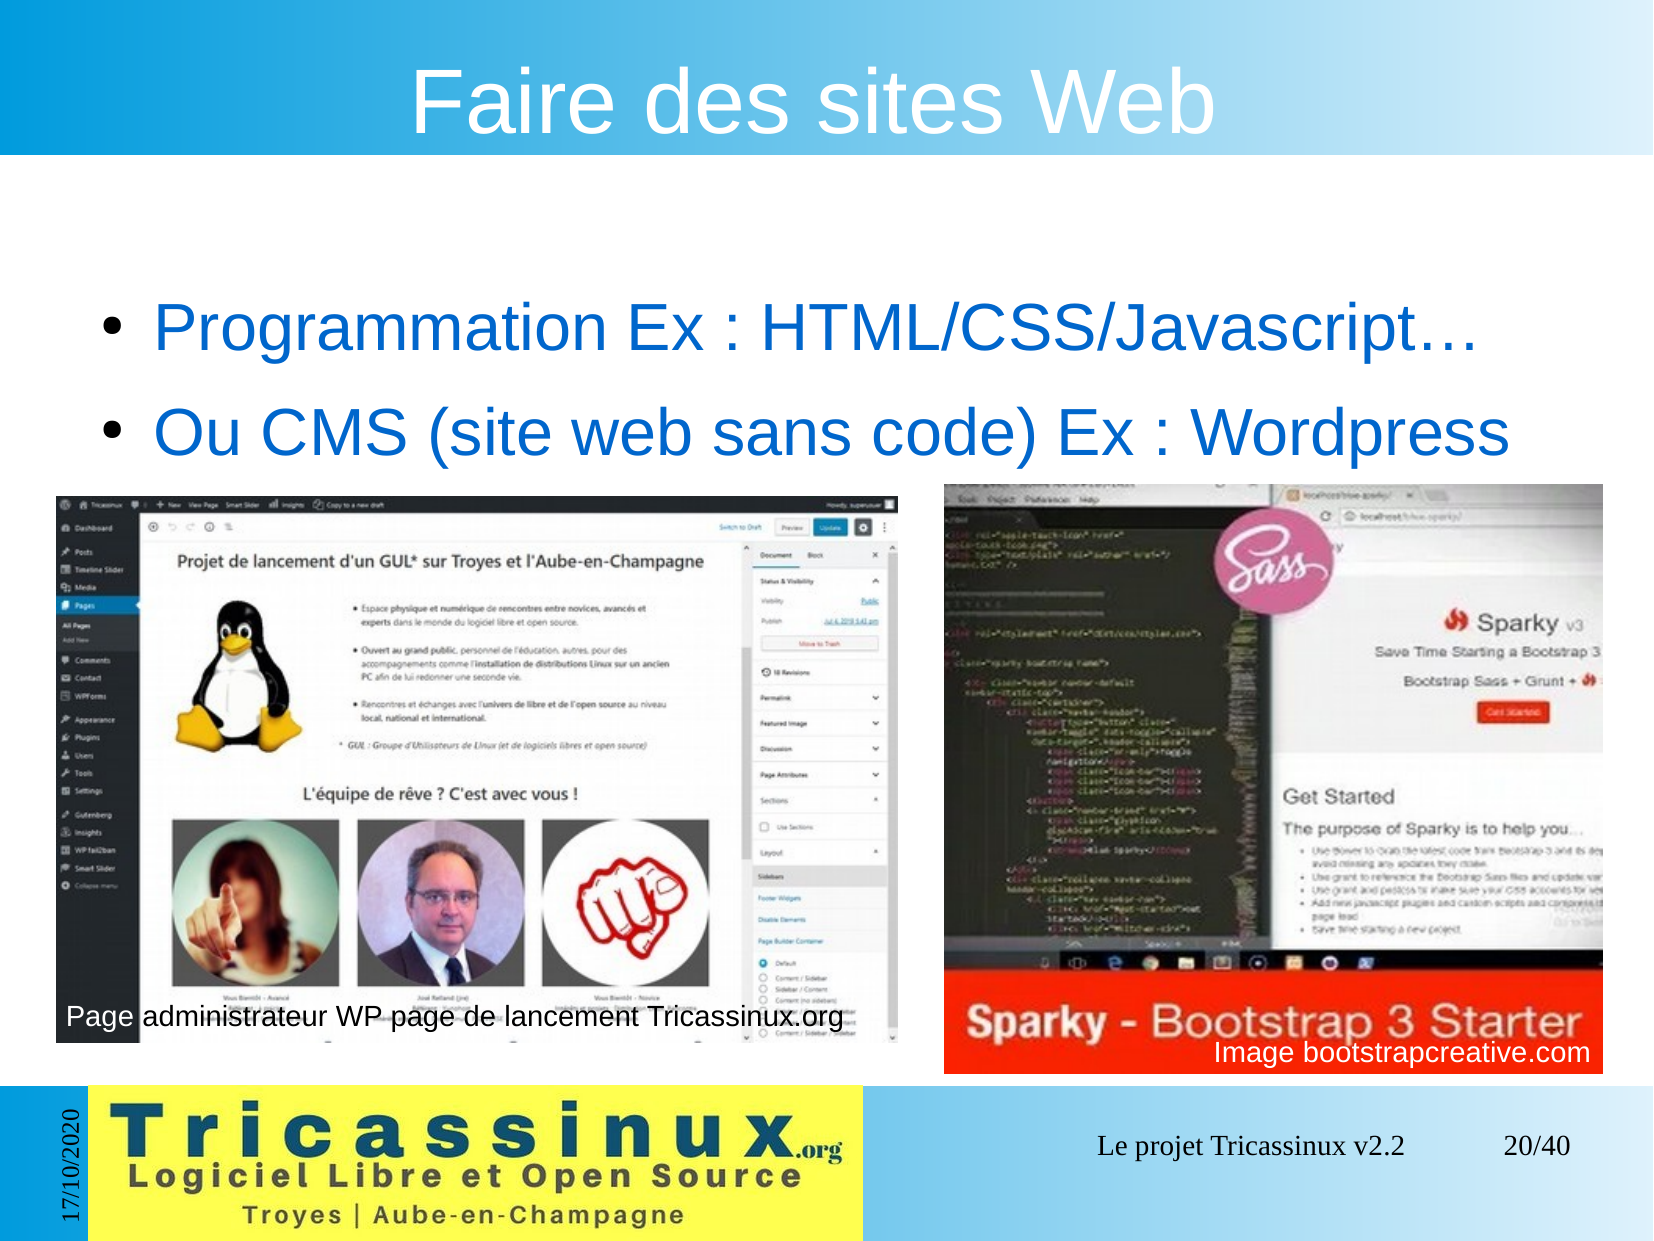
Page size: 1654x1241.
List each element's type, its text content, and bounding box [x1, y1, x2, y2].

text_box Page administrateur WP page de lancement Tricassinux.org [51, 993, 878, 1041]
picture [89, 1085, 863, 1241]
list Programmation Ex : HTML/CSS/Javascript… Ou CMS (site web sans code) Ex : Wordpress [82, 290, 1571, 1010]
title Faire des sites Web [82, 49, 1571, 155]
picture [944, 484, 1603, 1074]
text_box Image bootstrapcreative.com [1132, 1028, 1607, 1093]
picture [56, 496, 898, 1043]
